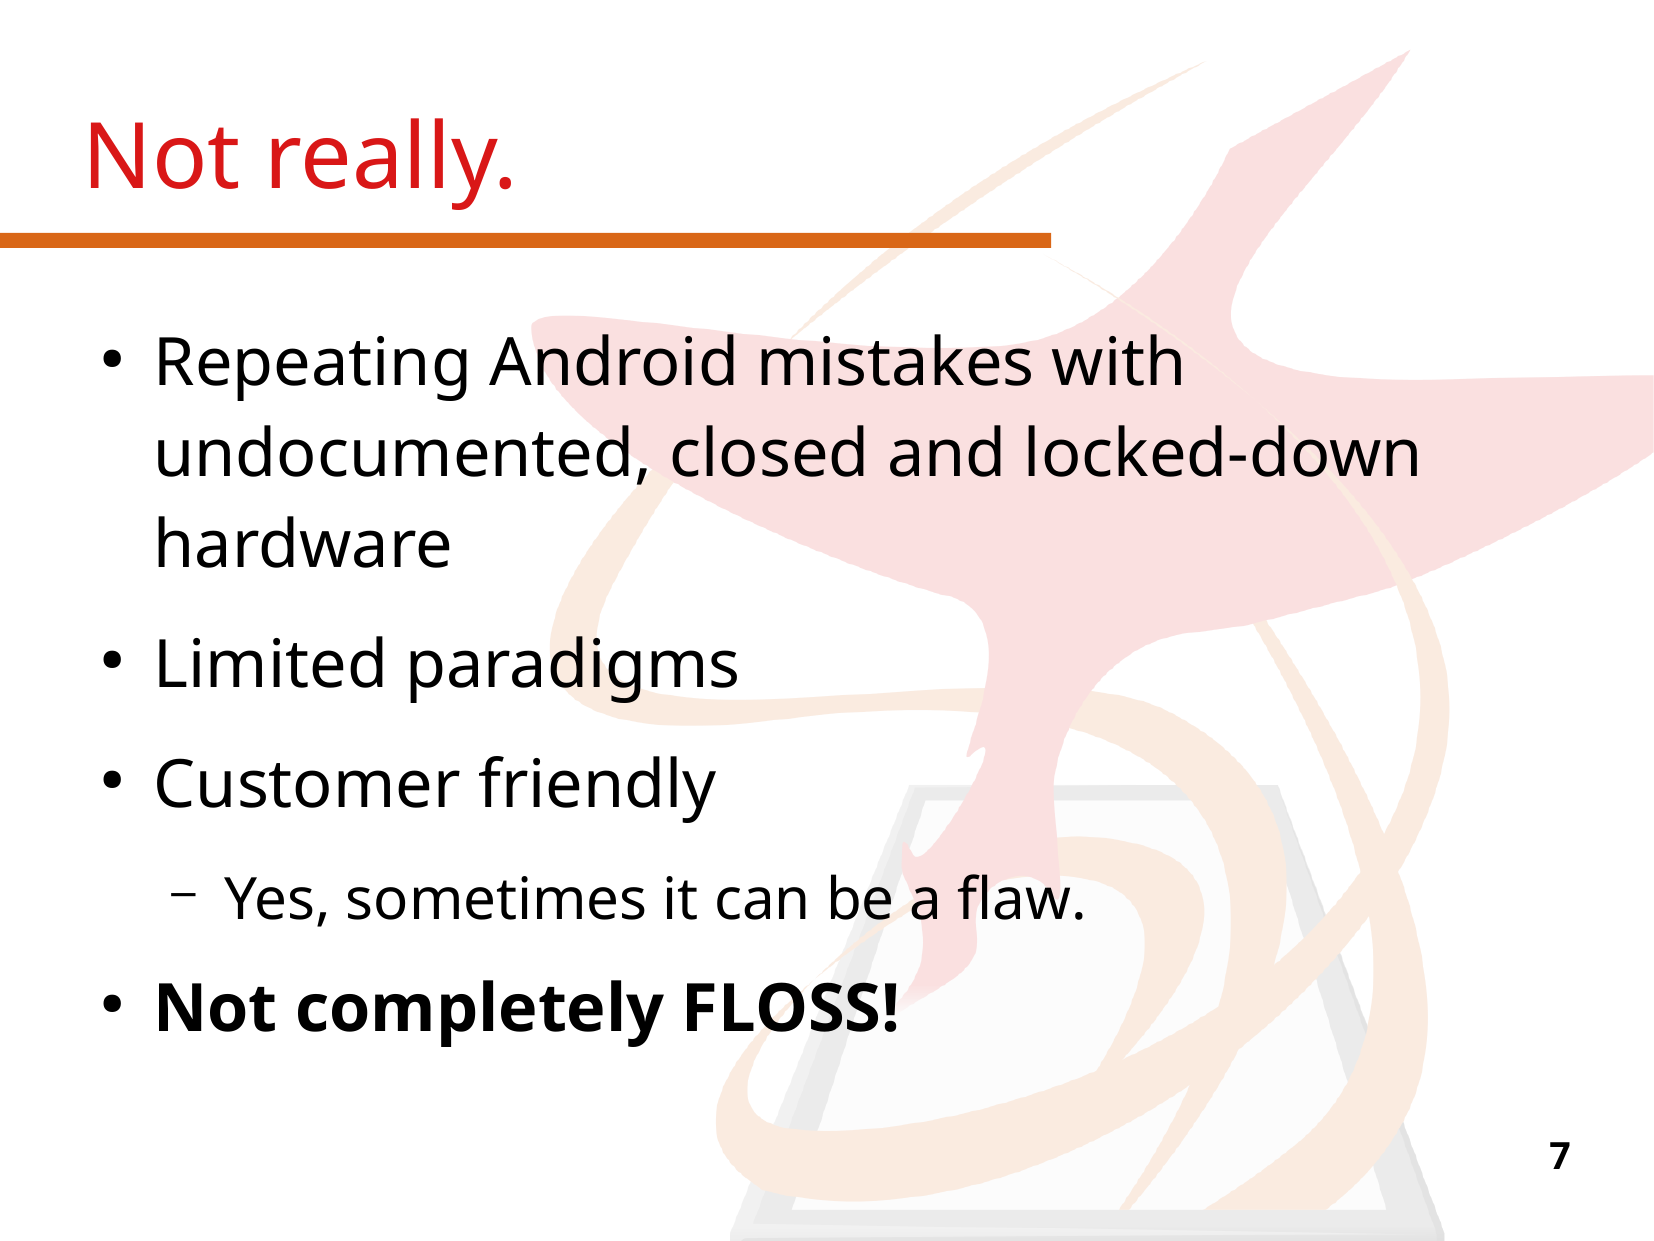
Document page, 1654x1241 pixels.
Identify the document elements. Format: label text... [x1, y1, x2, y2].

list Repeating Android mistakes with undocumented, closed and locked-down hardware Limited paradigms Customer friendly Yes, sometimes it can be a flaw. Not completely FLOSS! [82, 290, 1571, 1075]
title Not really. [82, 49, 1571, 257]
picture [531, 49, 1654, 1241]
